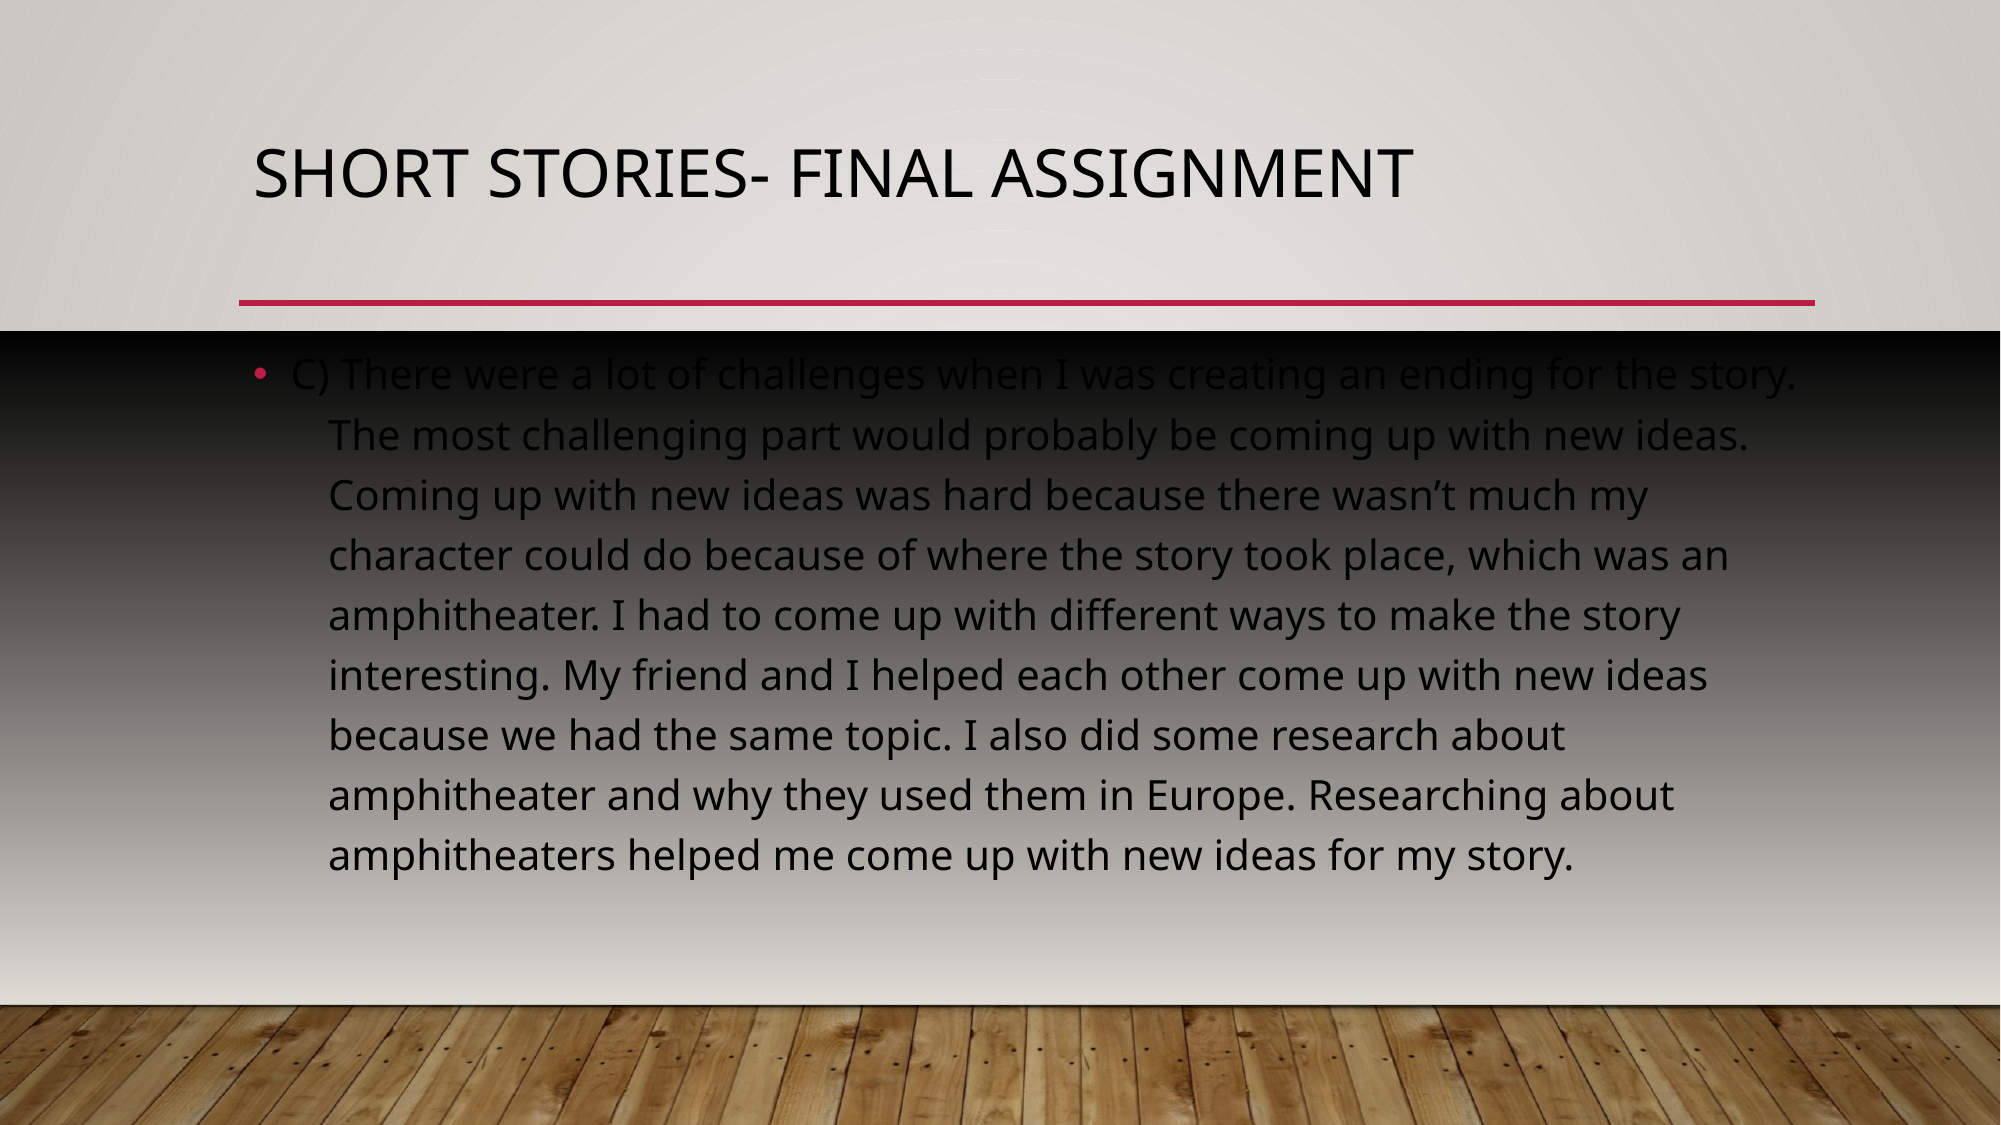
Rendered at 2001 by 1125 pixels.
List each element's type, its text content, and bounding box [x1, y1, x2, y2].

title Short stories- Final assignment [238, 131, 1814, 305]
list C) There were a lot of challenges when I was creating an ending for the story. The most challenging part would probably be coming up with new ideas. Coming up with new ideas was hard because there wasn’t much my character could do because of where the story took place, which was an amphitheater. I had to come up with different ways to make the story interesting. My friend and I helped each other come up with new ideas because we had the same topic. I also did some research about amphitheater and why they used them in Europe. Researching about amphitheaters helped me come up with new ideas for my story. [238, 330, 1814, 897]
